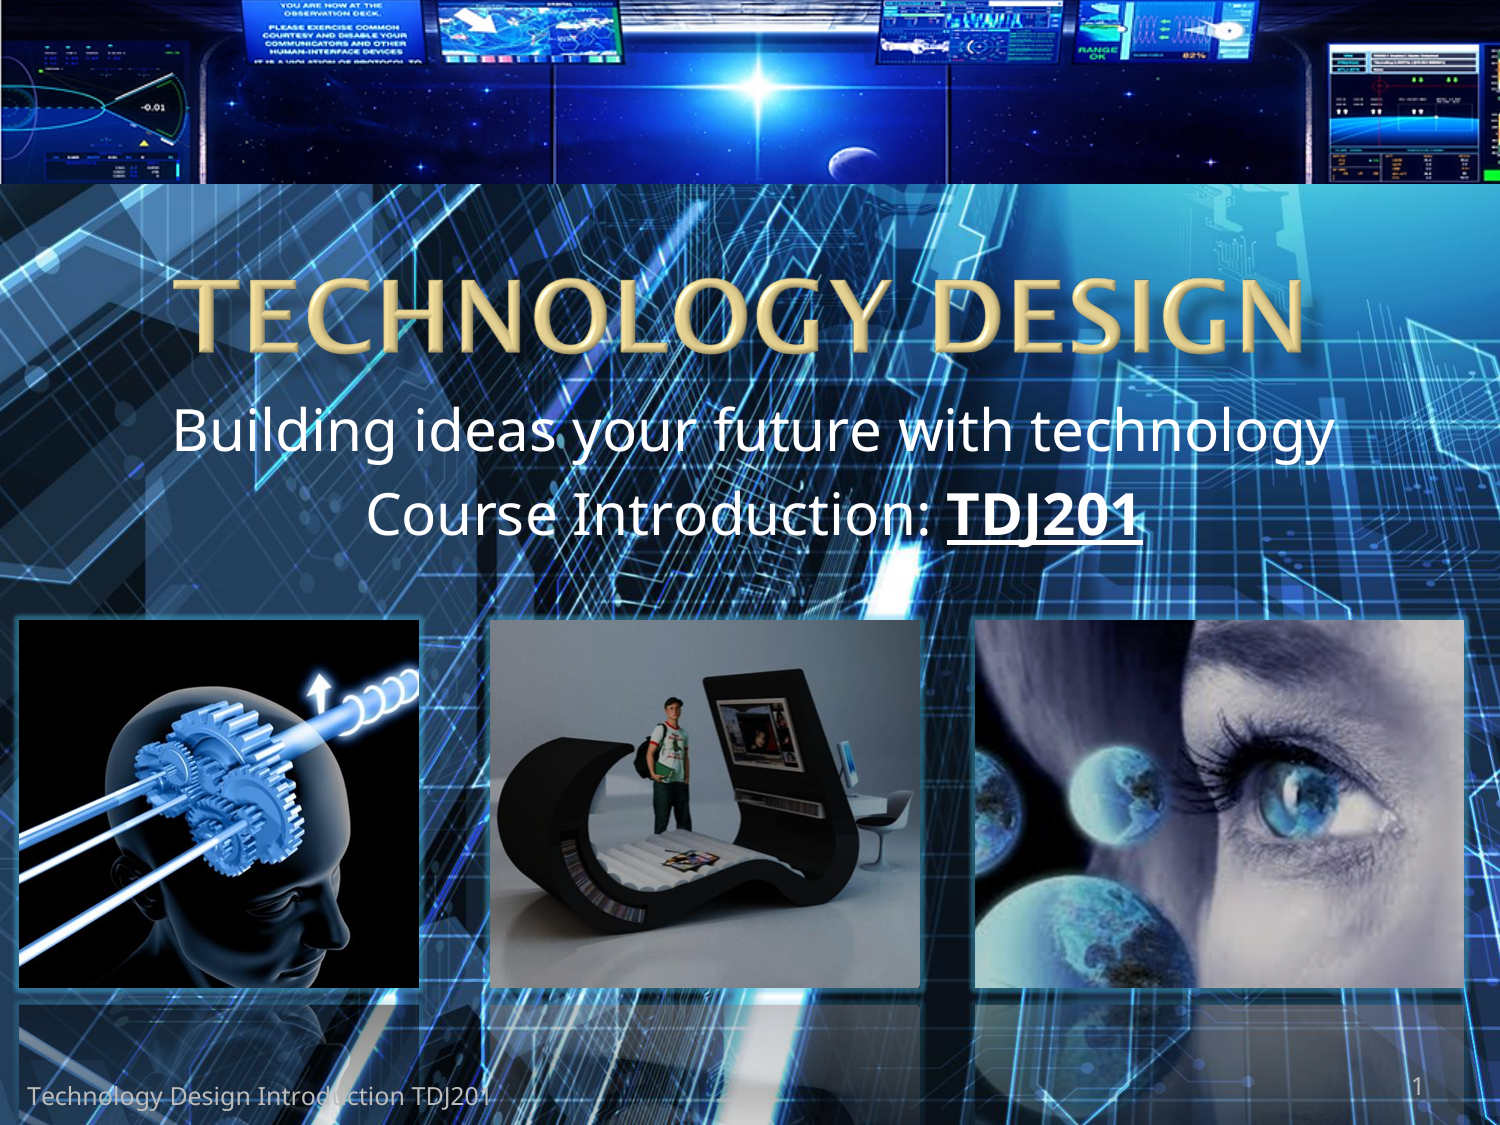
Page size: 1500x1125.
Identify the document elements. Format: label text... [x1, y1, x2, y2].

picture [0, 0, 1500, 1125]
text_box Technology Design Introduction TDJ201 [0, 1058, 522, 1119]
text_box <number> [1299, 1052, 1426, 1113]
text_box [65, 208, 1416, 471]
text_box Building ideas your future with technology Course Introduction: TDJ201 [86, 385, 1422, 579]
